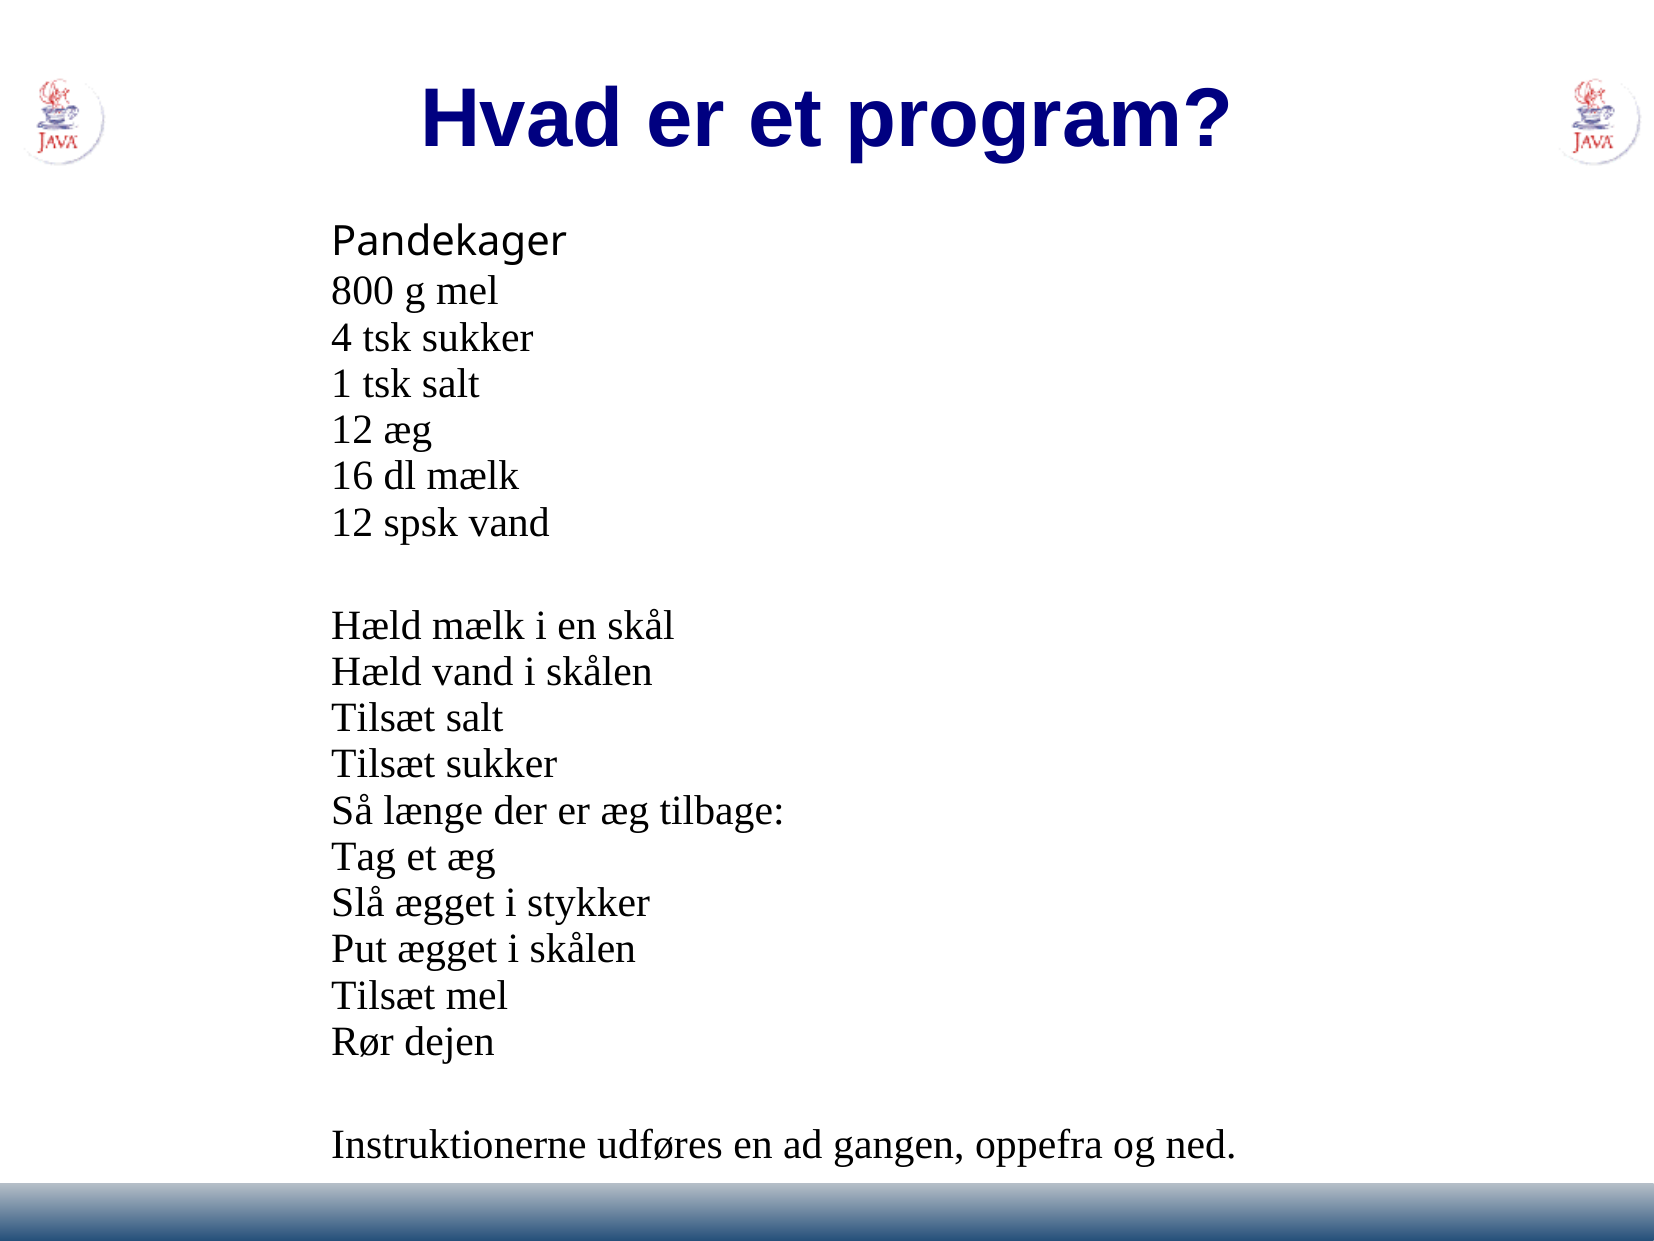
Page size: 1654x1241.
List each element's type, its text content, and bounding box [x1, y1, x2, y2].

subtitle Pandekager 800 g mel 4 tsk sukker 1 tsk salt 12 æg 16 dl mælk 12 spsk vand Hæld mælk i en skål Hæld vand i skålen Tilsæt salt Tilsæt sukker Så længe der er æg tilbage: Tag et æg Slå ægget i stykker Put ægget i skålen Tilsæt mel Rør dejen Instruktionerne udføres en ad gangen, oppefra og ned. [295, 40, 1573, 1241]
title Hvad er et program? [105, 14, 1549, 222]
picture [1573, 71, 1645, 169]
picture [10, 71, 105, 169]
